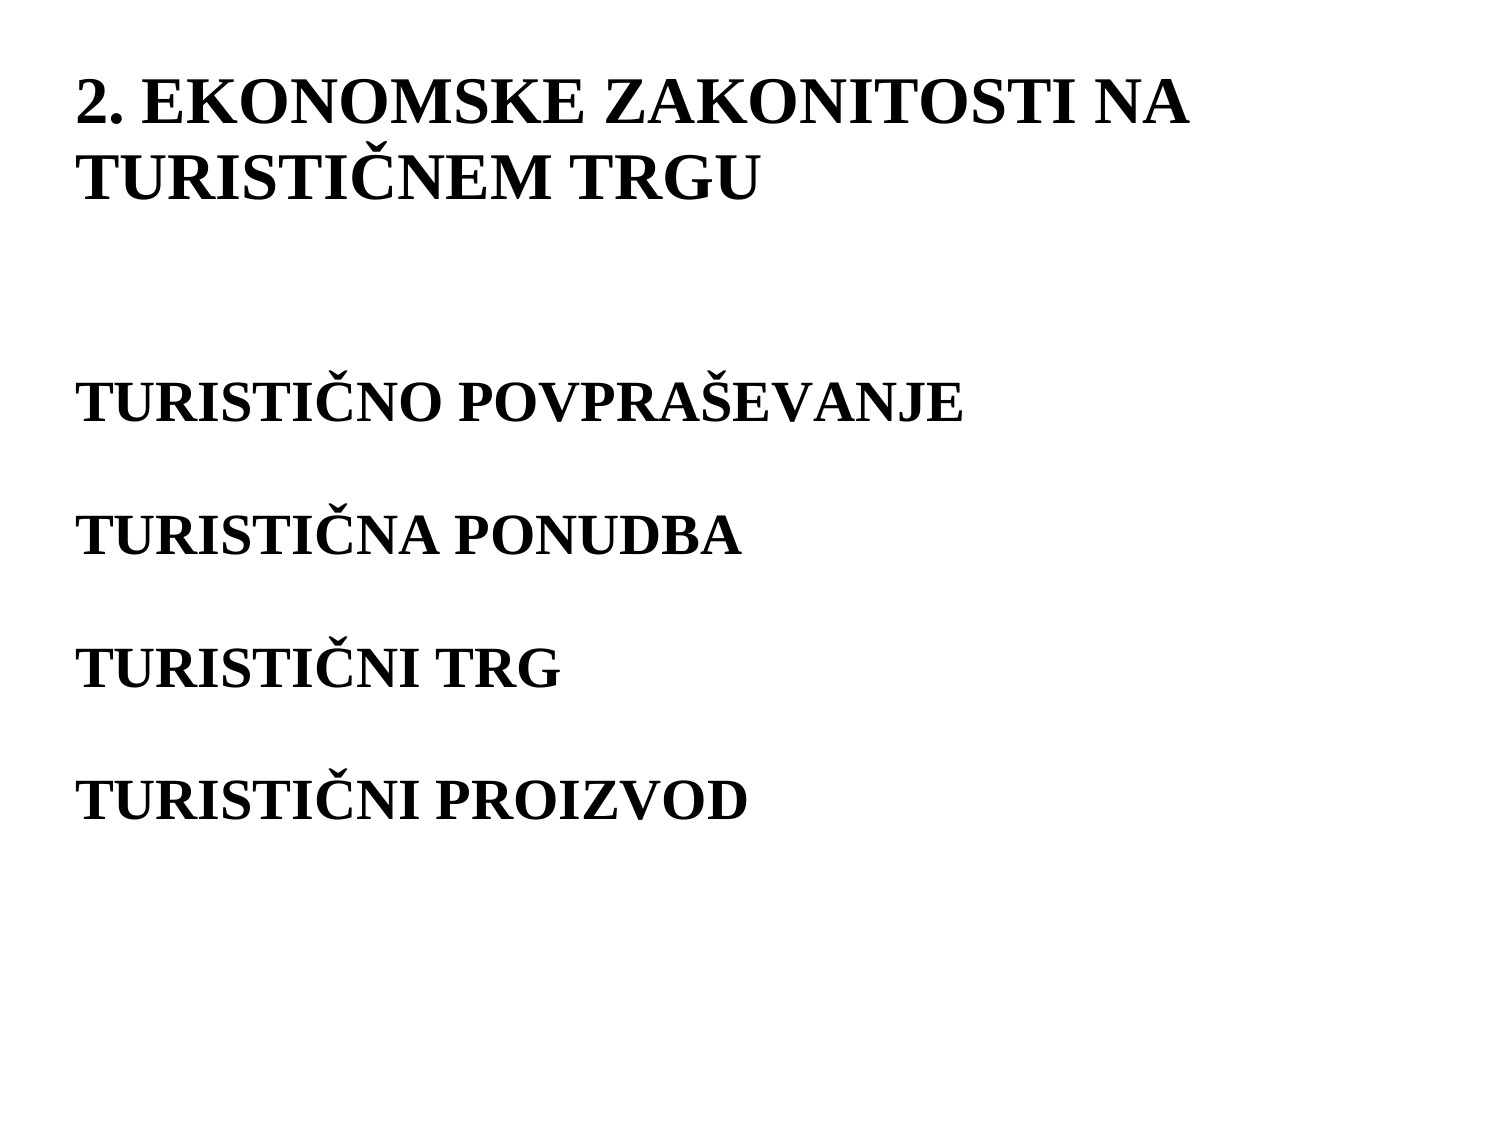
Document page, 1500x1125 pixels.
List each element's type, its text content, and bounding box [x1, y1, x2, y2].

subtitle TURISTIČNO POVPRAŠEVANJE TURISTIČNA PONUDBA TURISTIČNI TRG TURISTIČNI PROIZVOD [74, 269, 1425, 998]
title 2. EKONOMSKE ZAKONITOSTI NA TURISTIČNEM TRGU [74, 28, 1425, 249]
